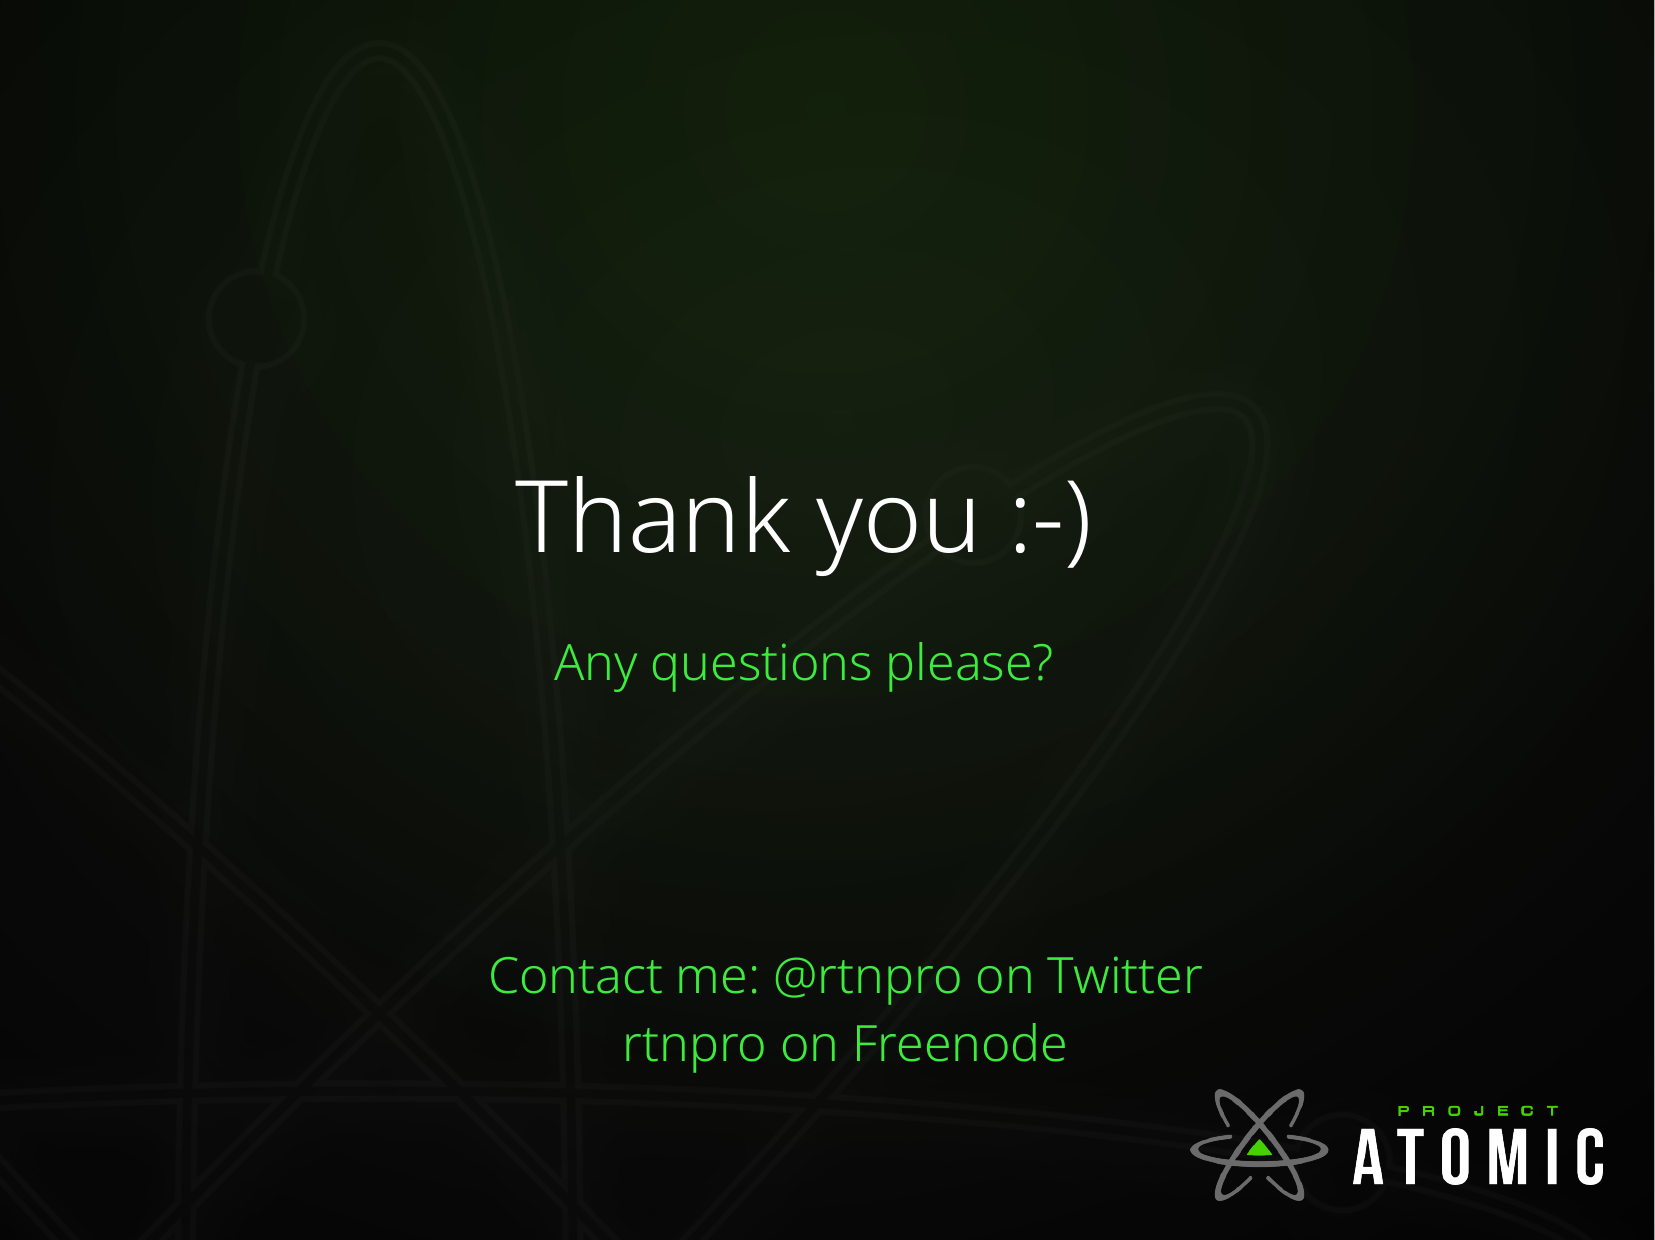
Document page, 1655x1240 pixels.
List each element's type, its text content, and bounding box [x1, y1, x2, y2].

subtitle Thank you :-) Any questions please? [60, 255, 1549, 796]
text_box Contact me: @rtnpro on Twitter rtnpro on Freenode [101, 865, 1591, 1060]
picture [0, 0, 1654, 1240]
